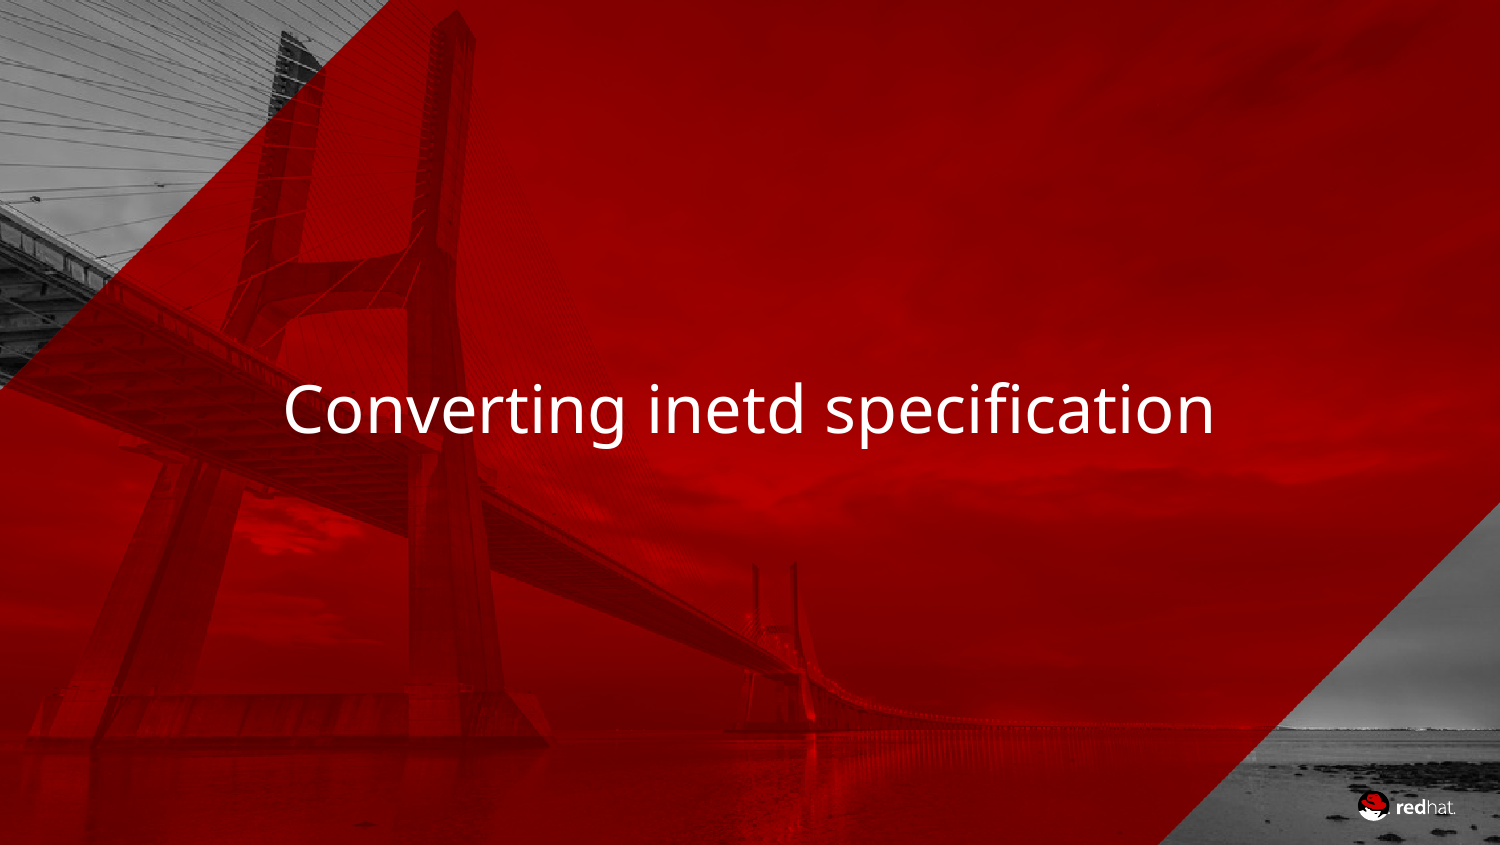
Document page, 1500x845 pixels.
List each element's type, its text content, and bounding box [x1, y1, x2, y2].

title Converting inetd specification [112, 330, 1388, 486]
picture [0, 0, 1500, 845]
